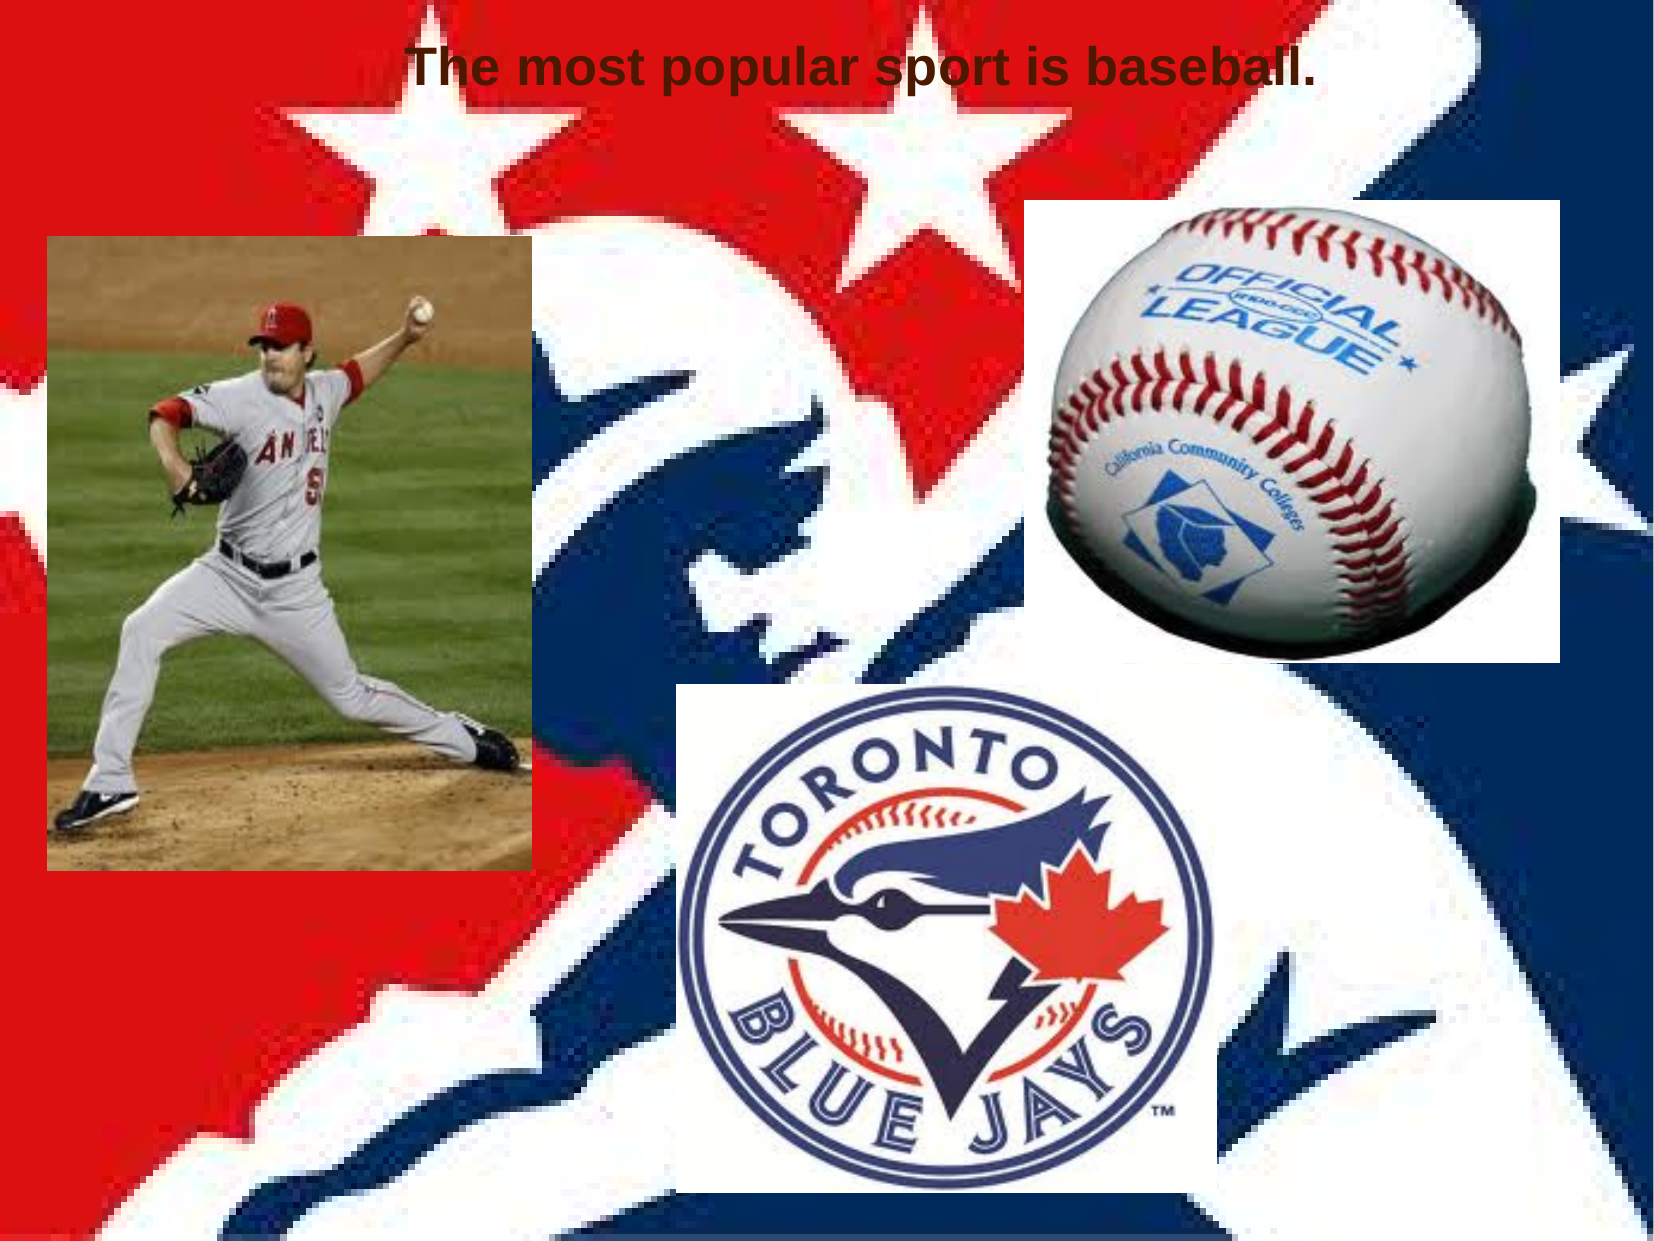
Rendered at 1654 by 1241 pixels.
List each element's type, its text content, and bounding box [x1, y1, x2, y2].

text_box The most popular sport is baseball. [389, 29, 1418, 107]
picture [0, 0, 1654, 1241]
